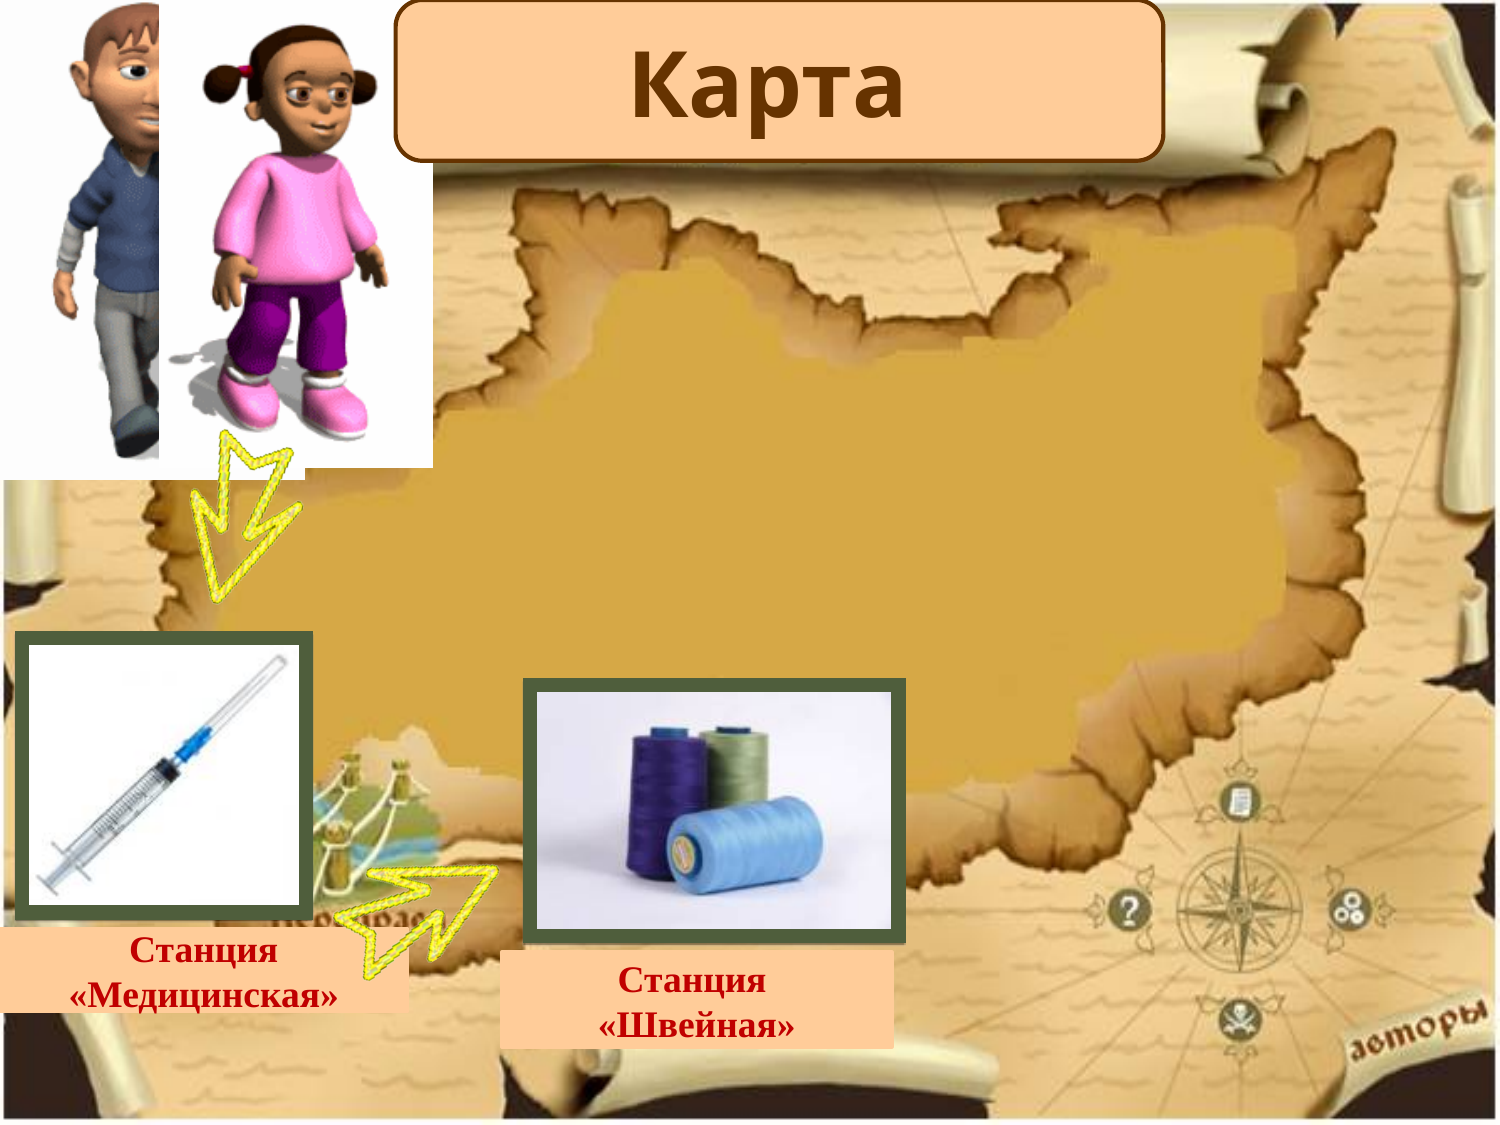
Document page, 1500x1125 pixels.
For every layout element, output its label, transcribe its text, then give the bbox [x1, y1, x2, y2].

text_box Станция «Швейная» [501, 952, 892, 1047]
text_box Станция «Медицинская» [0, 928, 408, 1012]
picture [0, 0, 1500, 1125]
text_box Карта [395, 0, 1164, 161]
